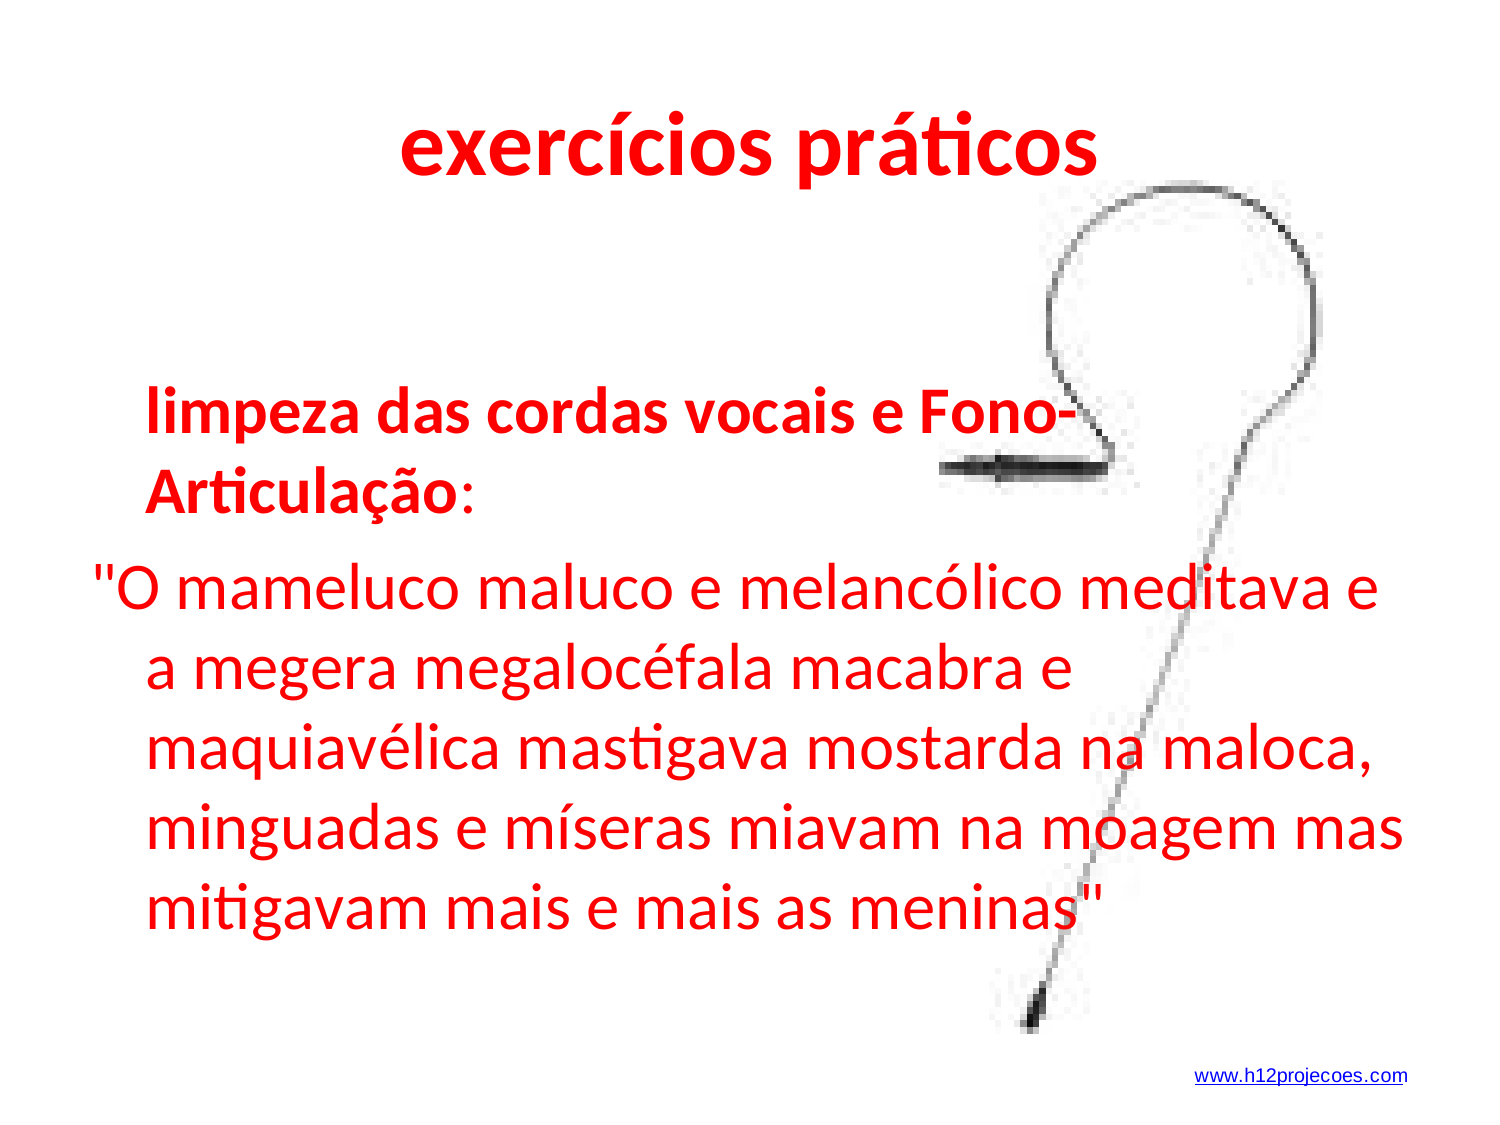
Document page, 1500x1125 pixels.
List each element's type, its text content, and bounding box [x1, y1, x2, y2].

text_box limpeza das cordas vocais e Fono-Articulação: "O mameluco maluco e melancólico meditava e a megera megalocéfala macabra e maquiavélica mastigava mostarda na maloca, minguadas e míseras miavam na moagem mas mitigavam mais e mais as meninas" [75, 262, 1426, 1125]
chart [1192, 1062, 1500, 1125]
text_box exercícios práticos [75, 45, 1426, 233]
picture [939, 233, 1323, 262]
